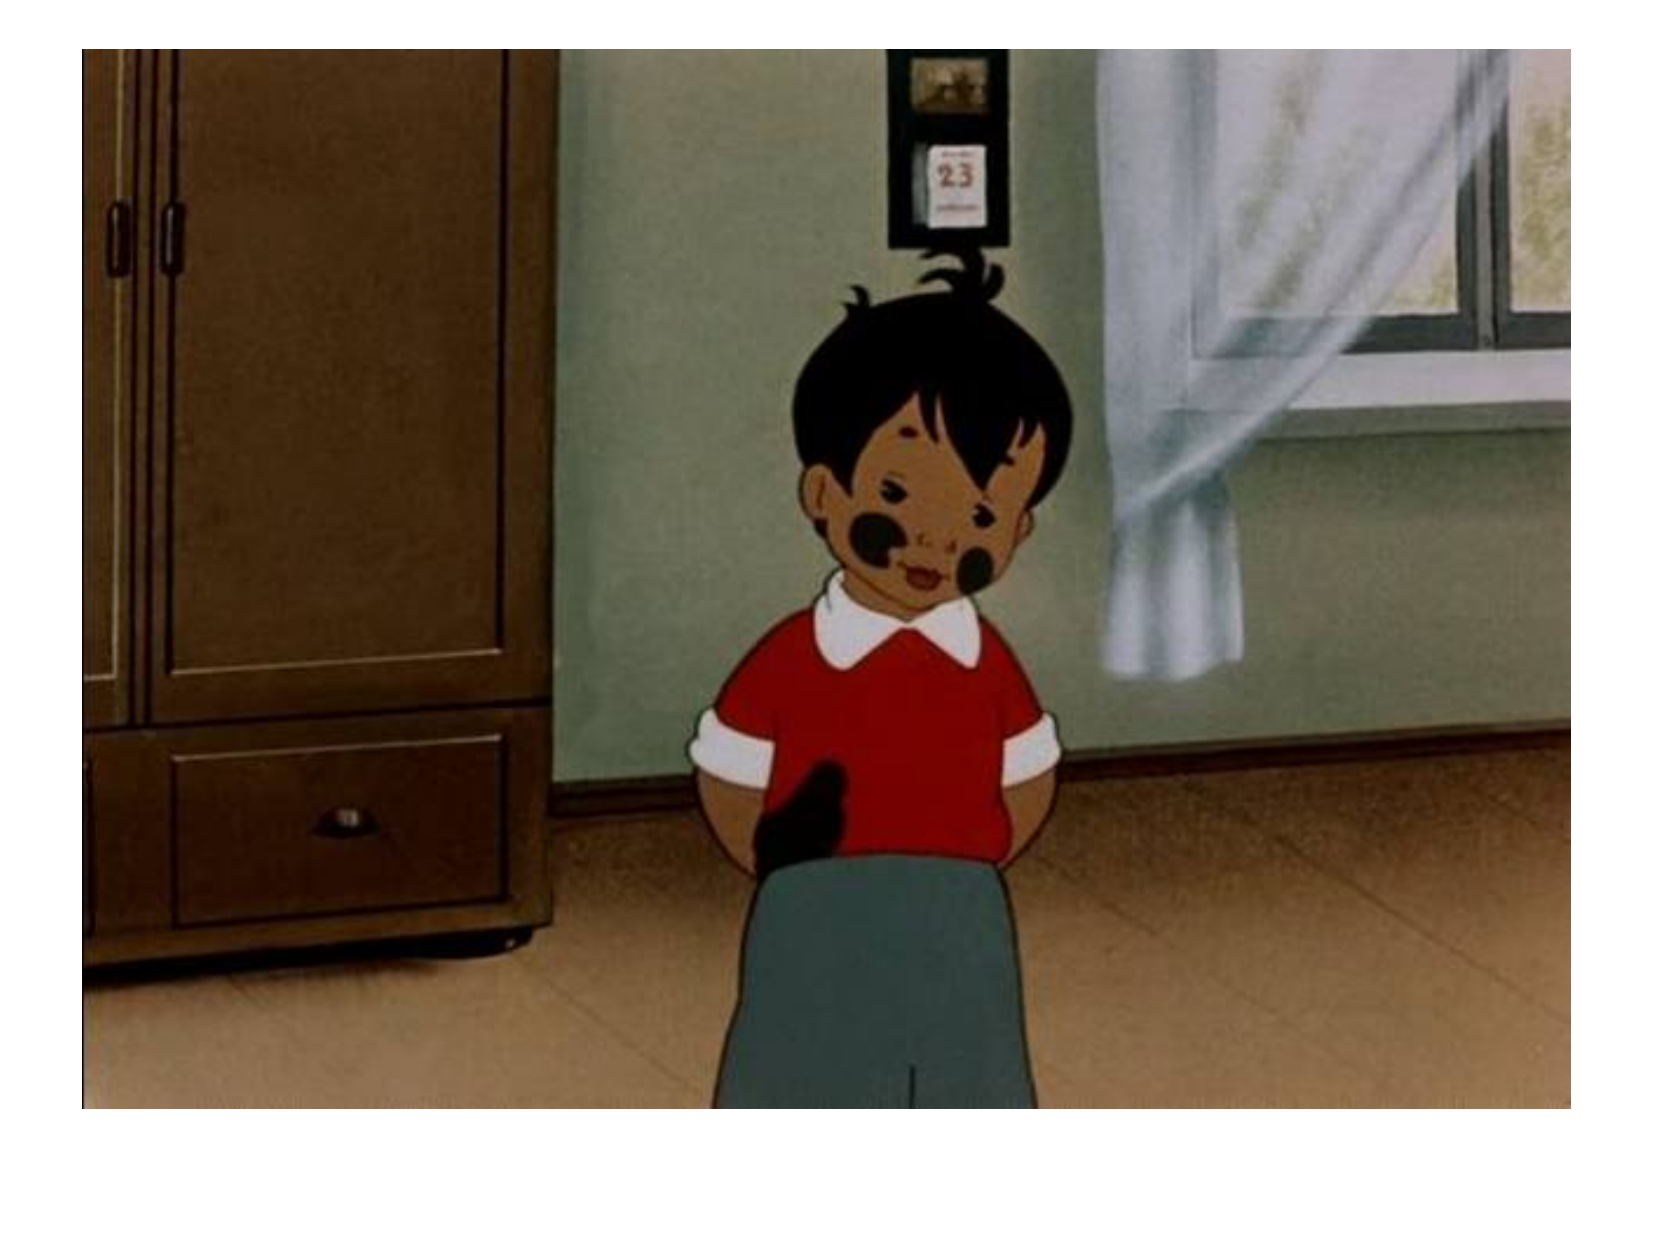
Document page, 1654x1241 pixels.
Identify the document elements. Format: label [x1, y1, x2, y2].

picture [82, 49, 1571, 1109]
